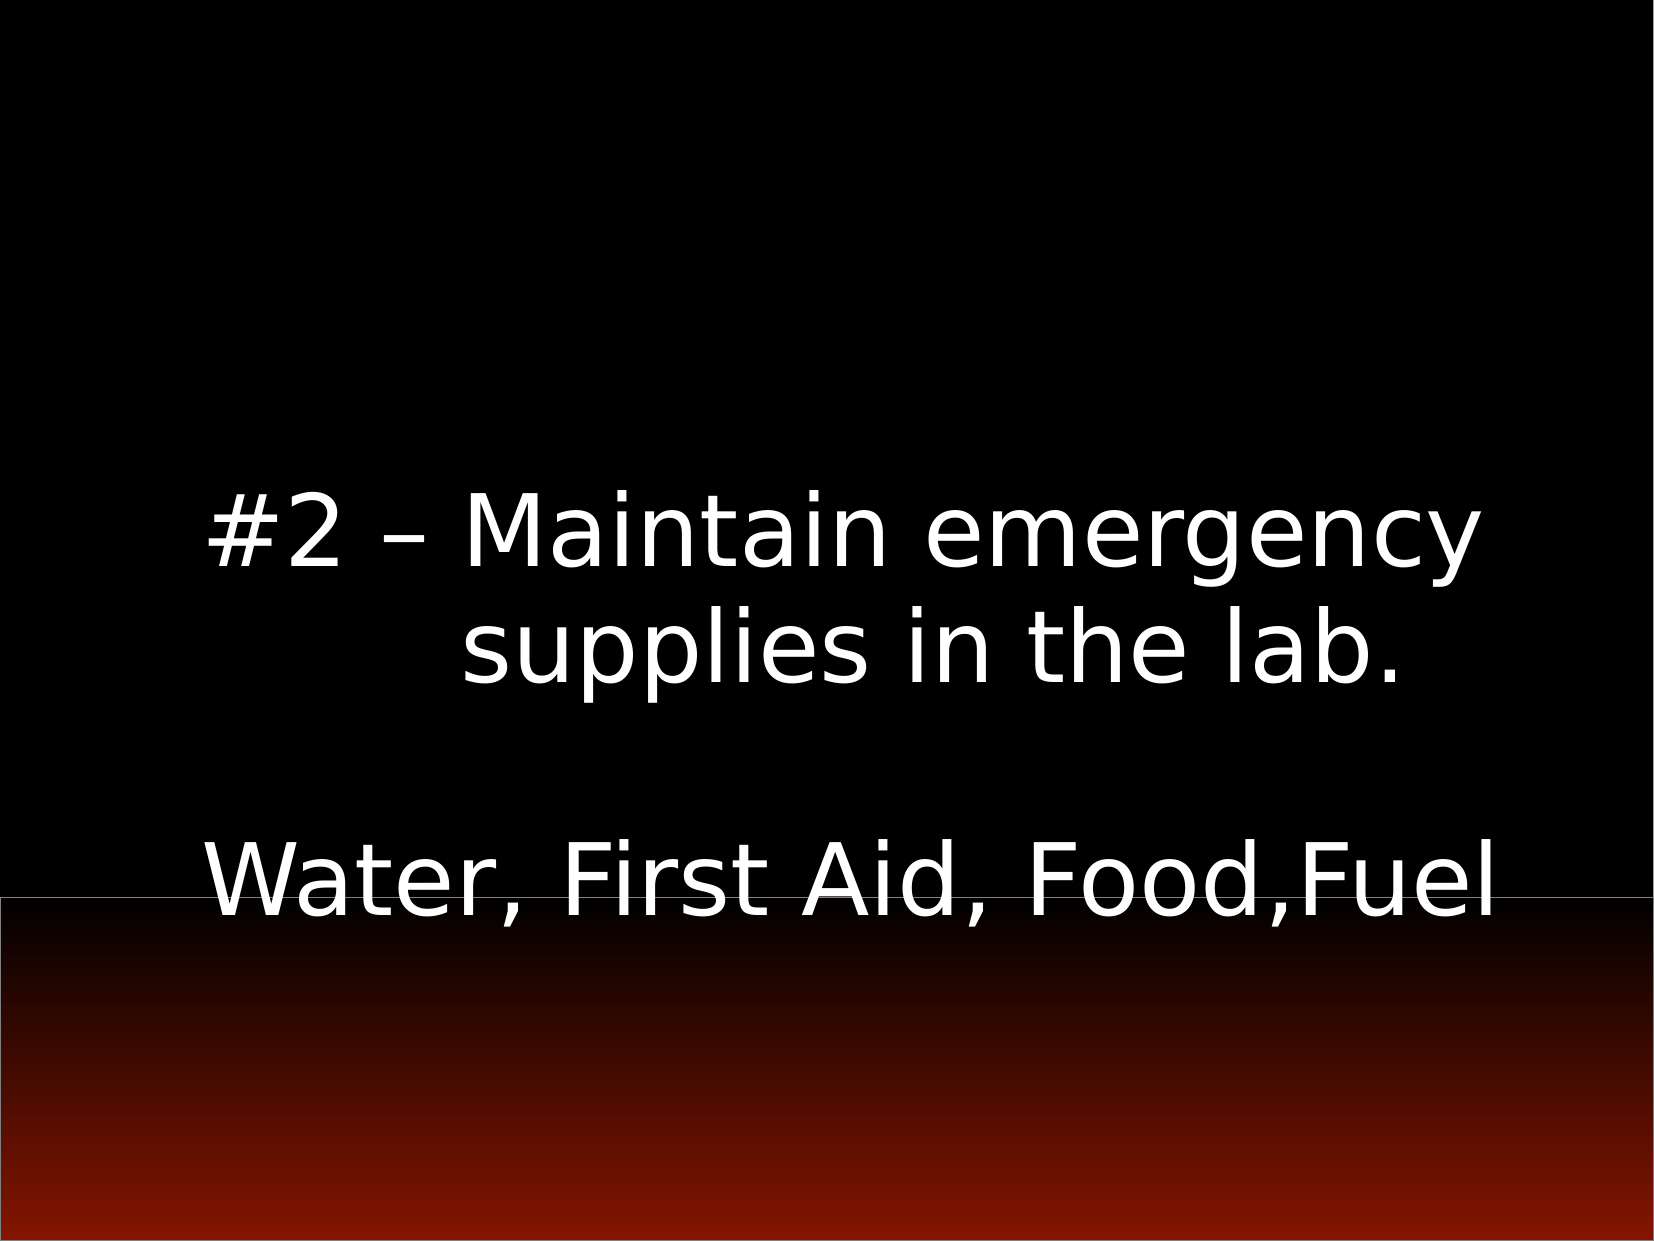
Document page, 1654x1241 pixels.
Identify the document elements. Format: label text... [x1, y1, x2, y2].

text_box #2 – Maintain emergency supplies in the lab. Water, First Aid, Food,Fuel [141, 466, 1524, 947]
